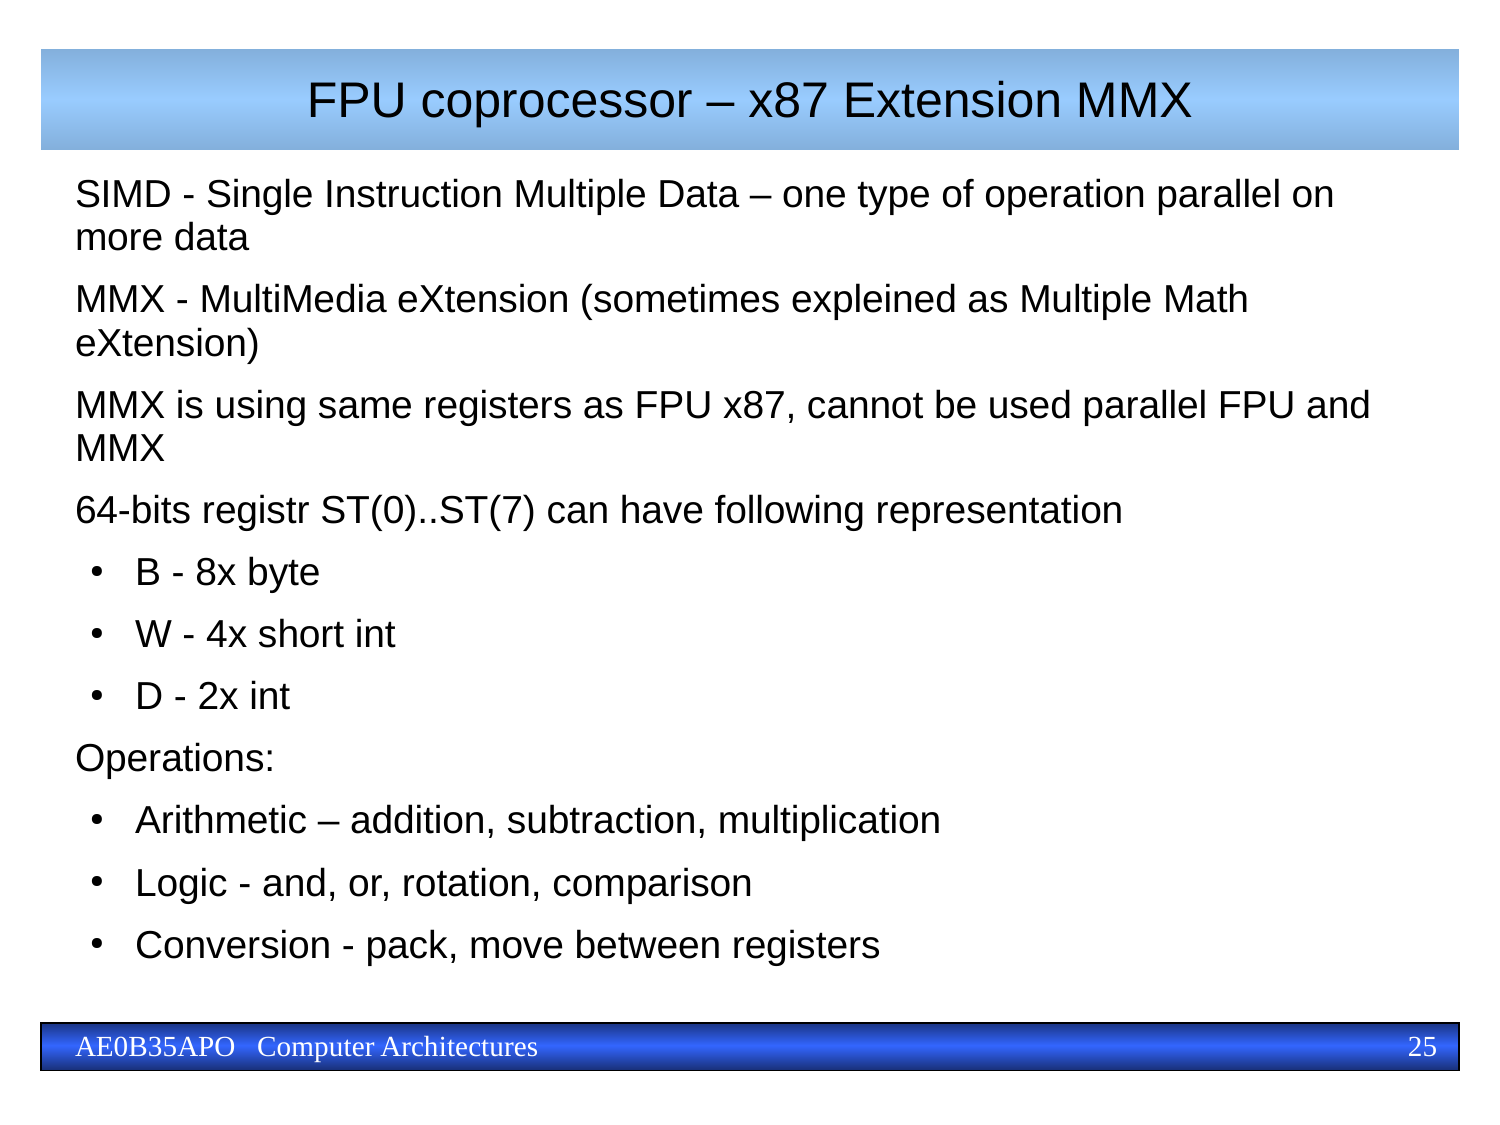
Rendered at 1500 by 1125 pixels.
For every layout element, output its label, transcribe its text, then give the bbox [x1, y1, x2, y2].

title FPU coprocessor – x87 Extension MMX [41, 49, 1459, 150]
list SIMD - Single Instruction Multiple Data – one type of operation parallel on more data MMX - MultiMedia eXtension (sometimes expleined as Multiple Math eXtension) MMX is using same registers as FPU x87, cannot be used parallel FPU and MMX 64-bits registr ST(0)..ST(7) can have following representation B - 8x byte W - 4x short int D - 2x int Operations: Arithmetic – addition, subtraction, multiplication Logic - and, or, rotation, comparison Conversion - pack, move between registers [75, 172, 1426, 971]
